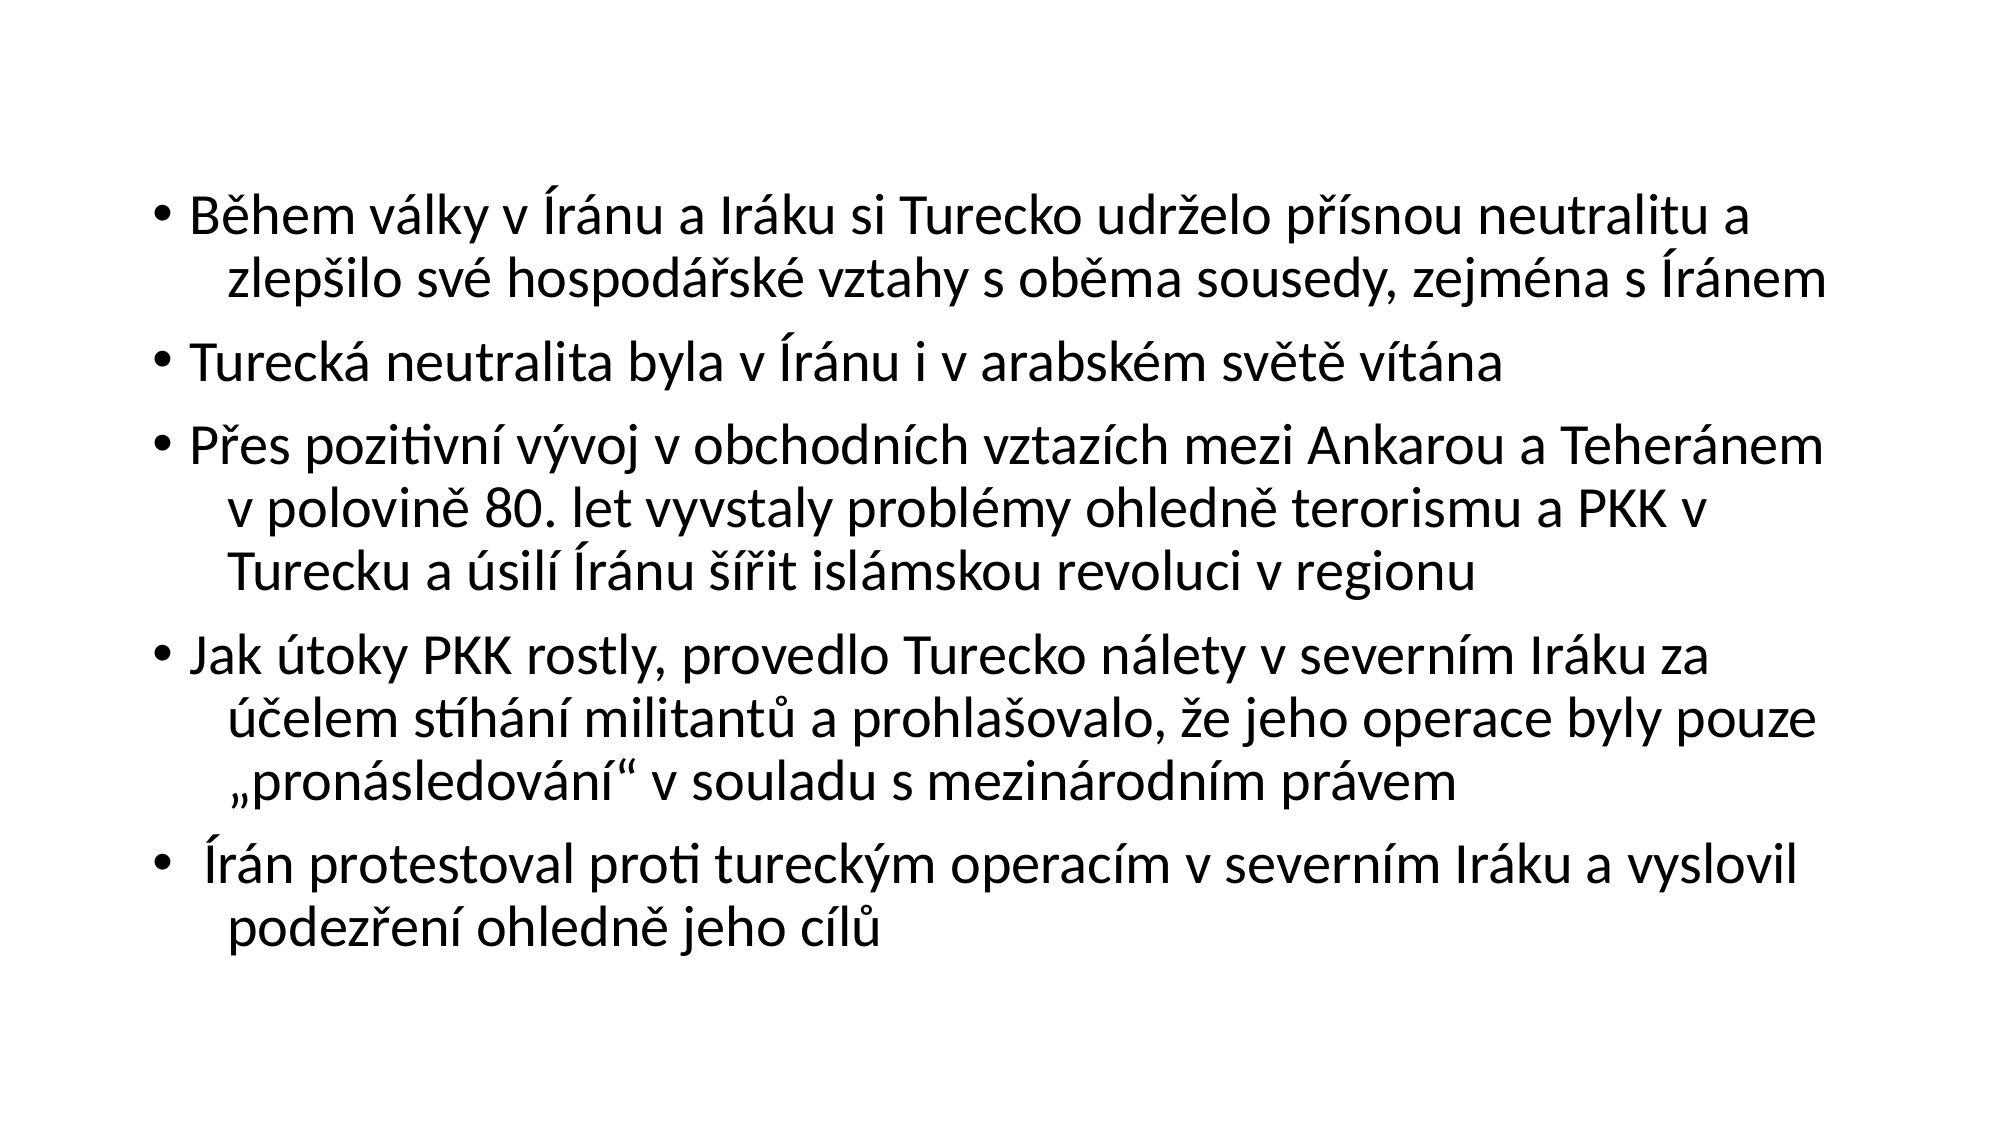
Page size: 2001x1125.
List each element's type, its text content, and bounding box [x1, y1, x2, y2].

list Během války v Íránu a Iráku si Turecko udrželo přísnou neutralitu a zlepšilo své hospodářské vztahy s oběma sousedy, zejména s Íránem Turecká neutralita byla v Íránu i v arabském světě vítána Přes pozitivní vývoj v obchodních vztazích mezi Ankarou a Teheránem v polovině 80. let vyvstaly problémy ohledně terorismu a PKK v Turecku a úsilí Íránu šířit islámskou revoluci v regionu Jak útoky PKK rostly, provedlo Turecko nálety v severním Iráku za účelem stíhání militantů a prohlašovalo, že jeho operace byly pouze „pronásledování“ v souladu s mezinárodním právem Írán protestoval proti tureckým operacím v severním Iráku a vyslovil podezření ohledně jeho cílů [137, 176, 1863, 1014]
